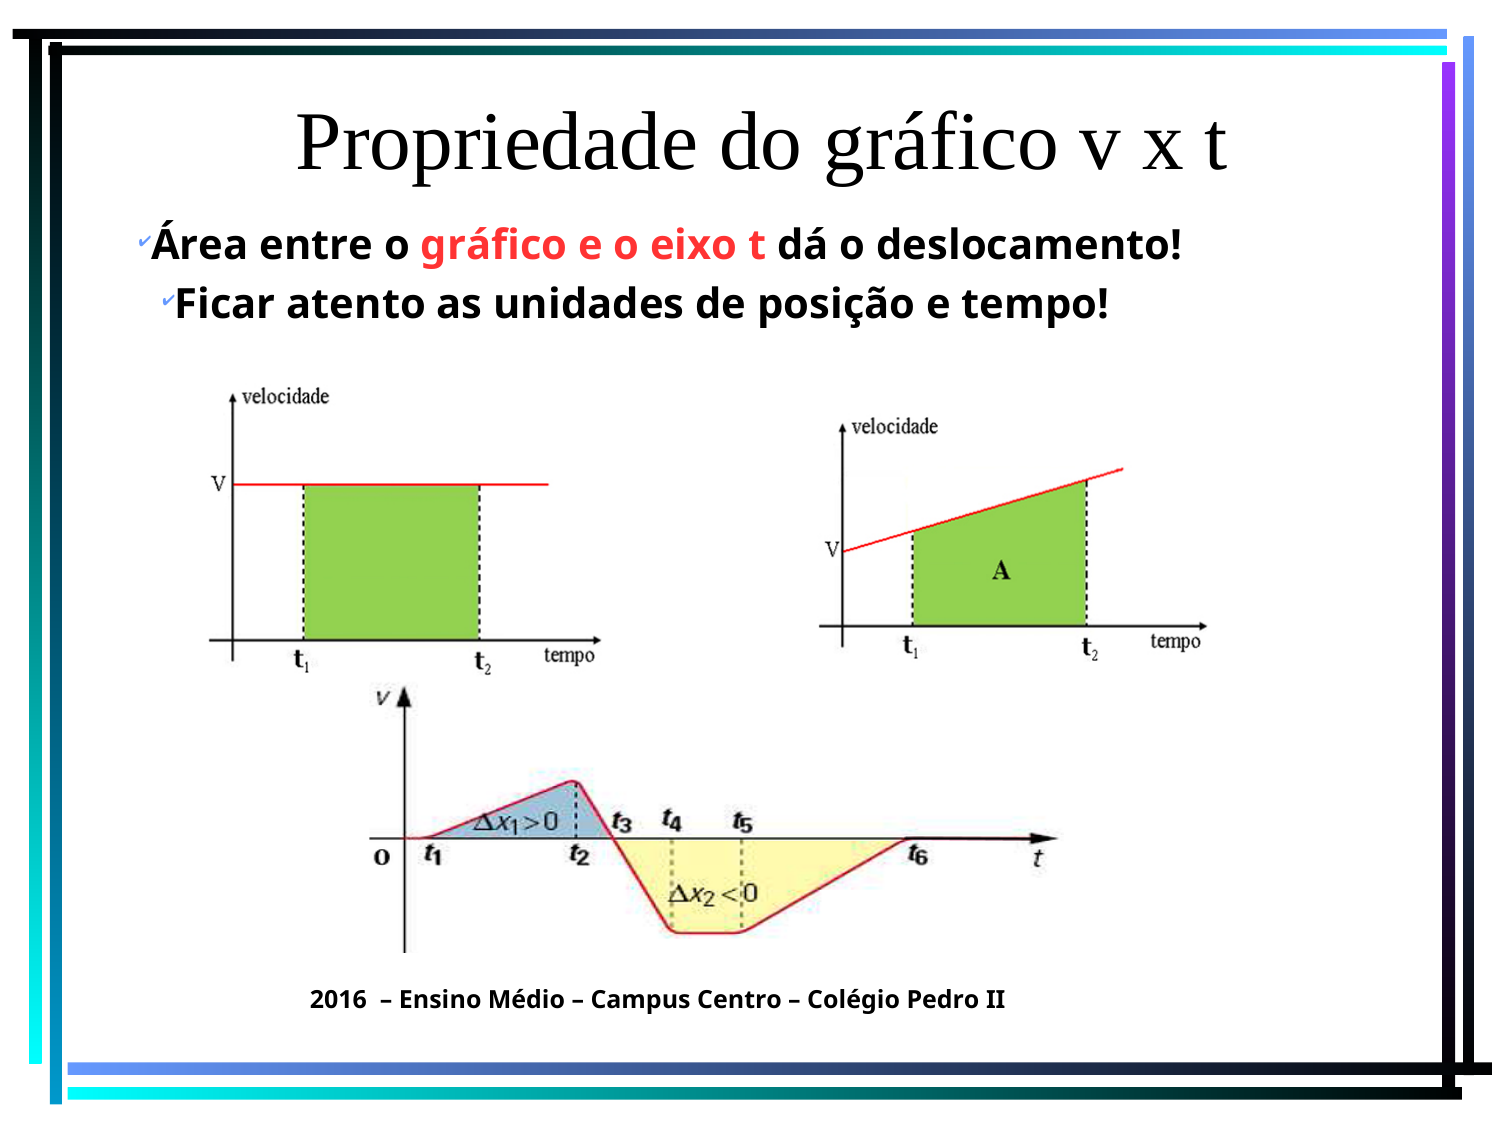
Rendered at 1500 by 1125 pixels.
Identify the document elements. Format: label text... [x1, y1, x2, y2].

text_box 2016 – Ensino Médio – Campus Centro – Colégio Pedro II [295, 974, 1022, 1024]
text_box Área entre o gráfico e o eixo t dá o deslocamento! [124, 206, 1388, 272]
text_box Ficar atento as unidades de posição e tempo! [147, 265, 1412, 331]
picture [0, 0, 1500, 1125]
title Propriedade do gráfico v x t [125, 87, 1401, 213]
